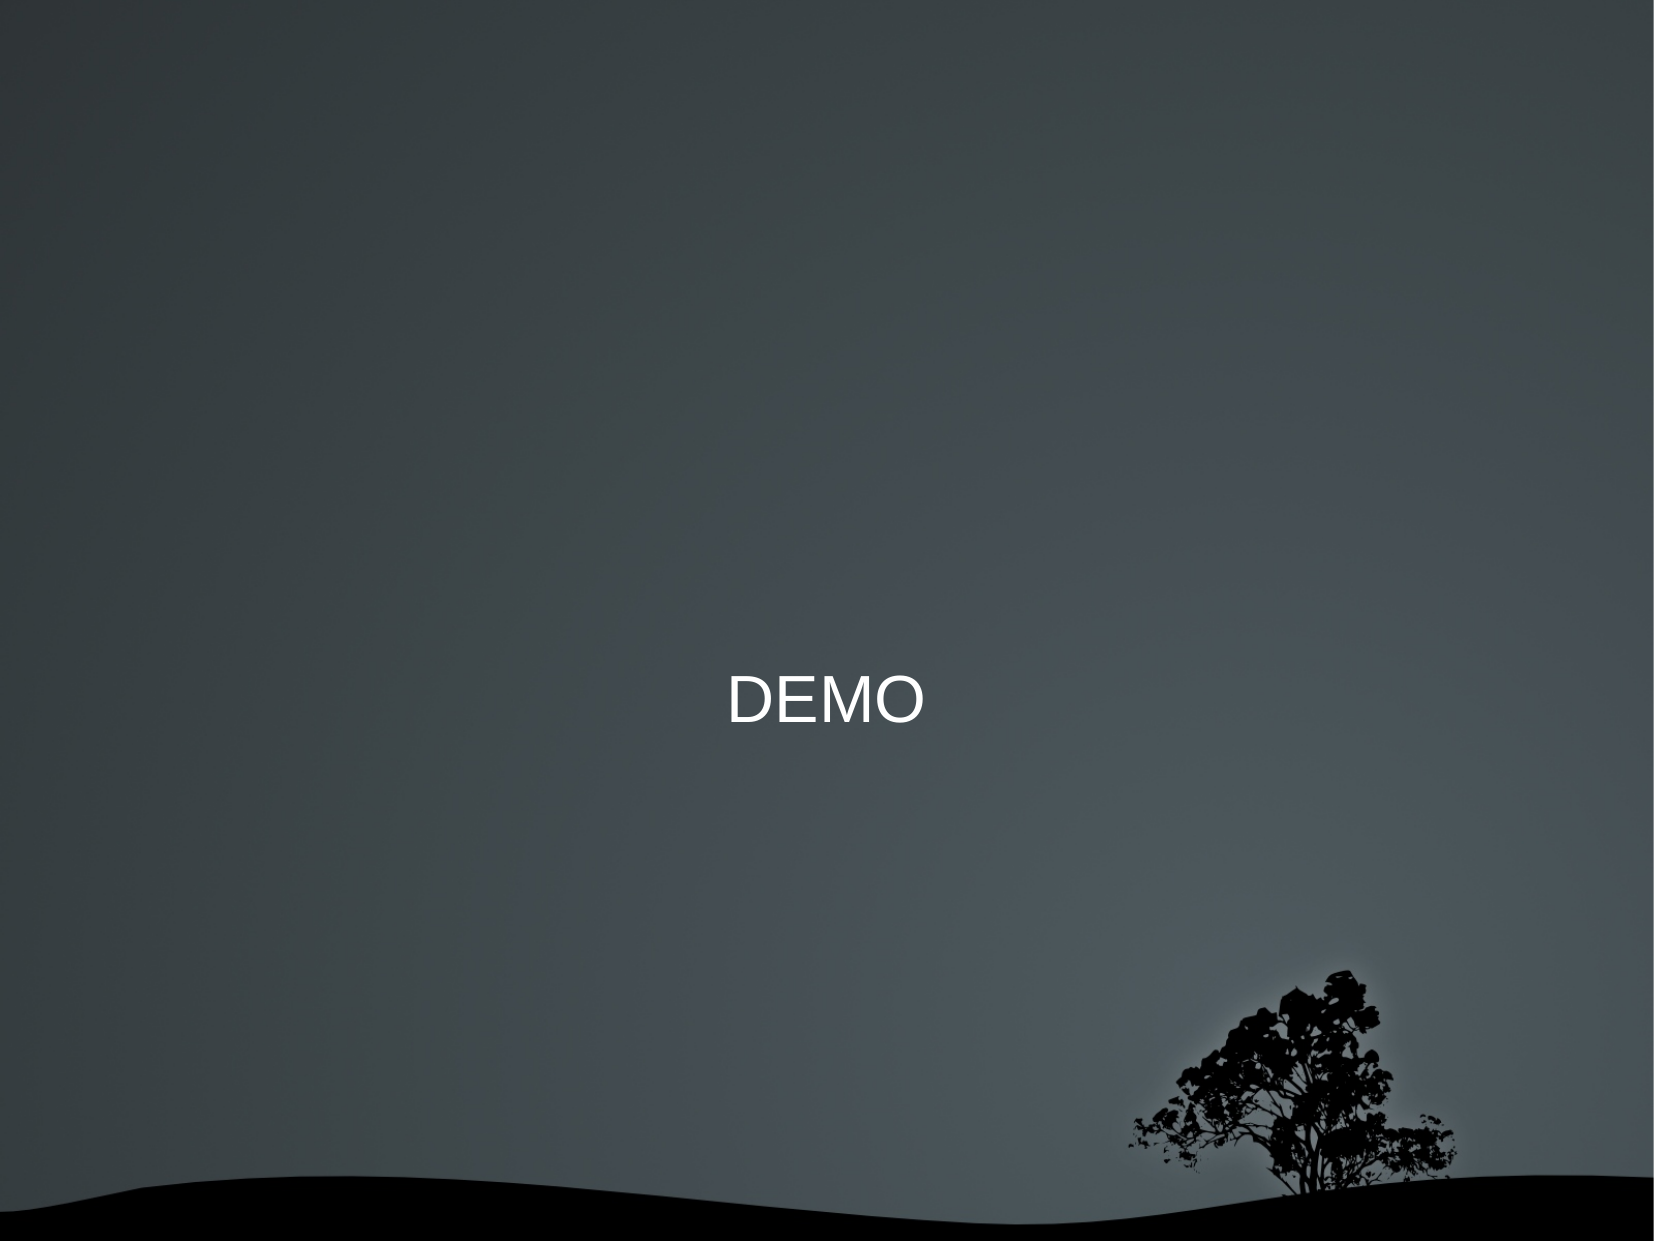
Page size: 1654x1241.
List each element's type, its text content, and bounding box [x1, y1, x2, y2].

picture [0, 0, 1654, 1241]
subtitle DEMO [82, 297, 1571, 1102]
